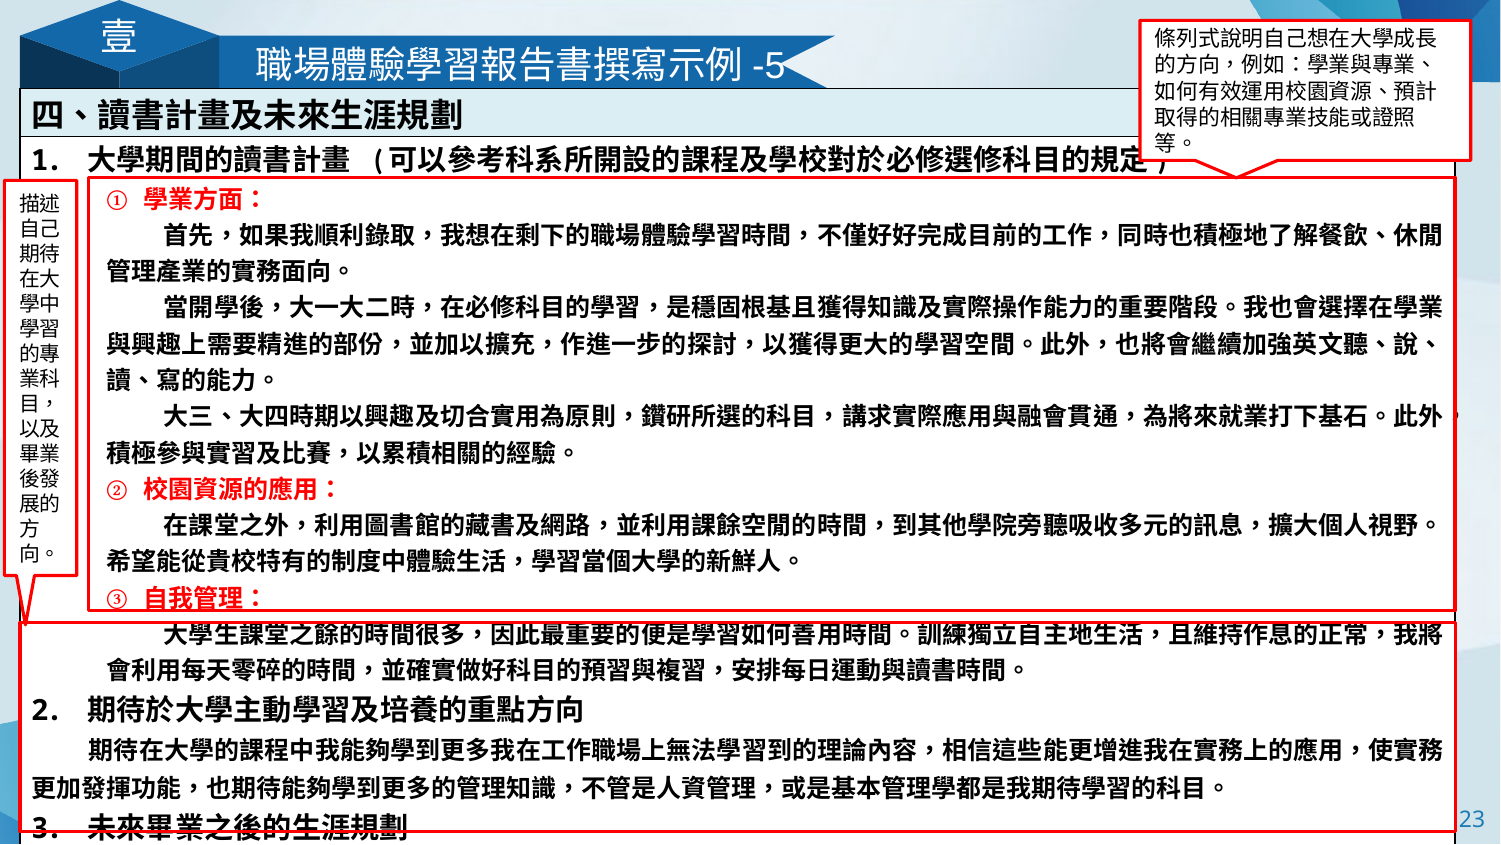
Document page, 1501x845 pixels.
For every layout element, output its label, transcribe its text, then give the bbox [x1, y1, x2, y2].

text_box 職場體驗學習報告書撰寫示例-5 [220, 35, 835, 88]
picture [123, 0, 1501, 844]
text_box 壹 [19, 0, 220, 72]
text_box 條列式說明自己想在大學成長的方向，例如：學業與專業、如何有效運用校園資源、預計取得的相關專業技能或證照等。 [1139, 20, 1471, 178]
table_header 四、讀書計畫及未來生涯規劃 [21, 89, 1139, 136]
table_cell 大學期間的讀書計畫 (可以參考科系所開設的課程及學校對於必修選修科目的規定) 學業方面： 首先，如果我順利錄取，我想在剩下的職場體驗學習時間，不僅好好完成目前的工作，同時也積極地了解餐飲、休閒管理產業的實務面向。 當開學後，大一大二時，在必修科目的學習，是穩固根基且獲得知識及實際操作能力的重要階段。我也會選擇在學業與興趣上需要精進的部份，並加以擴充，作進一步的探討，以獲得更大的學習空間。此外，也將會繼續加強英文聽、說、讀、寫的能力。 大三、大四時期以興趣及切合實用為原則，鑽研所選的科目，講求實際應用與融會貫通，為將來就業打下基石。此外，積極參與實習及比賽，以累積相關的經驗。 校園資源的應用： 在課堂之外，利用圖書館的藏書及網路，並利用課餘空閒的時間，到其他學院旁聽吸收多元的訊息，擴大個人視野。希望能從貴校特有的制度中體驗生活，學習當個大學的新鮮人。 自我管理： 大學生課堂之餘的時間很多，因此最重要的便是學習如何善用時間。訓練獨立自主地生活，且維持作息的正常，我將會利用每天零碎的時間，並確實做好科目的預習與複習，安排每日運動與讀書時間。 期待於大學主動學習及培養的重點方向 期待在大學的課程中我能夠學到更多我在工作職場上無法學習到的理論內容，相信這些能更增進我在實務上的應用，使實務更加發揮功能，也期待能夠學到更多的管理知識，不管是人資管理，或是基本管理學都是我期待學習的科目。 未來畢業之後的生涯規劃 在未來規劃上期許自己能走上餐旅行業，希望能夠在大企業工作，了解大企業的環境，從中學習並發現還有什麼不足的知識需要再去尋求其他管道補足，也期許未來能夠走上管理職位。 [21, 137, 1454, 621]
text_box [19, 36, 220, 88]
table_cell 大學期間的讀書計畫 (可以參考科系所開設的課程及學校對於必修選修科目的規定) 學業方面： 首先，如果我順利錄取，我想在剩下的職場體驗學習時間，不僅好好完成目前的工作，同時也積極地了解餐飲、休閒管理產業的實務面向。 當開學後，大一大二時，在必修科目的學習，是穩固根基且獲得知識及實際操作能力的重要階段。我也會選擇在學業與興趣上需要精進的部份，並加以擴充，作進一步的探討，以獲得更大的學習空間。此外，也將會繼續加強英文聽、說、讀、寫的能力。 大三、大四時期以興趣及切合實用為原則，鑽研所選的科目，講求實際應用與融會貫通，為將來就業打下基石。此外，積極參與實習及比賽，以累積相關的經驗。 校園資源的應用： 在課堂之外，利用圖書館的藏書及網路，並利用課餘空閒的時間，到其他學院旁聽吸收多元的訊息，擴大個人視野。希望能從貴校特有的制度中體驗生活，學習當個大學的新鮮人。 自我管理： 大學生課堂之餘的時間很多，因此最重要的便是學習如何善用時間。訓練獨立自主地生活，且維持作息的正常，我將會利用每天零碎的時間，並確實做好科目的預習與複習，安排每日運動與讀書時間。 期待於大學主動學習及培養的重點方向 期待在大學的課程中我能夠學到更多我在工作職場上無法學習到的理論內容，相信這些能更增進我在實務上的應用，使實務更加發揮功能，也期待能夠學到更多的管理知識，不管是人資管理，或是基本管理學都是我期待學習的科目。 未來畢業之後的生涯規劃 在未來規劃上期許自己能走上餐旅行業，希望能夠在大企業工作，了解大企業的環境，從中學習並發現還有什麼不足的知識需要再去尋求其他管道補足，也期許未來能夠走上管理職位。 [90, 179, 1453, 609]
text_box 描述自己期待在大學中學習的專業科目，以及畢業後發展的方向。 [4, 180, 77, 625]
text_box 23 [1458, 804, 1501, 832]
table_cell 大學期間的讀書計畫 (可以參考科系所開設的課程及學校對於必修選修科目的規定) 學業方面： 首先，如果我順利錄取，我想在剩下的職場體驗學習時間，不僅好好完成目前的工作，同時也積極地了解餐飲、休閒管理產業的實務面向。 當開學後，大一大二時，在必修科目的學習，是穩固根基且獲得知識及實際操作能力的重要階段。我也會選擇在學業與興趣上需要精進的部份，並加以擴充，作進一步的探討，以獲得更大的學習空間。此外，也將會繼續加強英文聽、說、讀、寫的能力。 大三、大四時期以興趣及切合實用為原則，鑽研所選的科目，講求實際應用與融會貫通，為將來就業打下基石。此外，積極參與實習及比賽，以累積相關的經驗。 校園資源的應用： 在課堂之外，利用圖書館的藏書及網路，並利用課餘空閒的時間，到其他學院旁聽吸收多元的訊息，擴大個人視野。希望能從貴校特有的制度中體驗生活，學習當個大學的新鮮人。 自我管理： 大學生課堂之餘的時間很多，因此最重要的便是學習如何善用時間。訓練獨立自主地生活，且維持作息的正常，我將會利用每天零碎的時間，並確實做好科目的預習與複習，安排每日運動與讀書時間。 期待於大學主動學習及培養的重點方向 期待在大學的課程中我能夠學到更多我在工作職場上無法學習到的理論內容，相信這些能更增進我在實務上的應用，使實務更加發揮功能，也期待能夠學到更多的管理知識，不管是人資管理，或是基本管理學都是我期待學習的科目。 未來畢業之後的生涯規劃 在未來規劃上期許自己能走上餐旅行業，希望能夠在大企業工作，了解大企業的環境，從中學習並發現還有什麼不足的知識需要再去尋求其他管道補足，也期許未來能夠走上管理職位。 [22, 624, 1454, 830]
table_cell 大學期間的讀書計畫 (可以參考科系所開設的課程及學校對於必修選修科目的規定) 學業方面： 首先，如果我順利錄取，我想在剩下的職場體驗學習時間，不僅好好完成目前的工作，同時也積極地了解餐飲、休閒管理產業的實務面向。 當開學後，大一大二時，在必修科目的學習，是穩固根基且獲得知識及實際操作能力的重要階段。我也會選擇在學業與興趣上需要精進的部份，並加以擴充，作進一步的探討，以獲得更大的學習空間。此外，也將會繼續加強英文聽、說、讀、寫的能力。 大三、大四時期以興趣及切合實用為原則，鑽研所選的科目，講求實際應用與融會貫通，為將來就業打下基石。此外，積極參與實習及比賽，以累積相關的經驗。 校園資源的應用： 在課堂之外，利用圖書館的藏書及網路，並利用課餘空閒的時間，到其他學院旁聽吸收多元的訊息，擴大個人視野。希望能從貴校特有的制度中體驗生活，學習當個大學的新鮮人。 自我管理： 大學生課堂之餘的時間很多，因此最重要的便是學習如何善用時間。訓練獨立自主地生活，且維持作息的正常，我將會利用每天零碎的時間，並確實做好科目的預習與複習，安排每日運動與讀書時間。 期待於大學主動學習及培養的重點方向 期待在大學的課程中我能夠學到更多我在工作職場上無法學習到的理論內容，相信這些能更增進我在實務上的應用，使實務更加發揮功能，也期待能夠學到更多的管理知識，不管是人資管理，或是基本管理學都是我期待學習的科目。 未來畢業之後的生涯規劃 在未來規劃上期許自己能走上餐旅行業，希望能夠在大企業工作，了解大企業的環境，從中學習並發現還有什麼不足的知識需要再去尋求其他管道補足，也期許未來能夠走上管理職位。 [21, 833, 1454, 844]
picture [0, 0, 116, 844]
